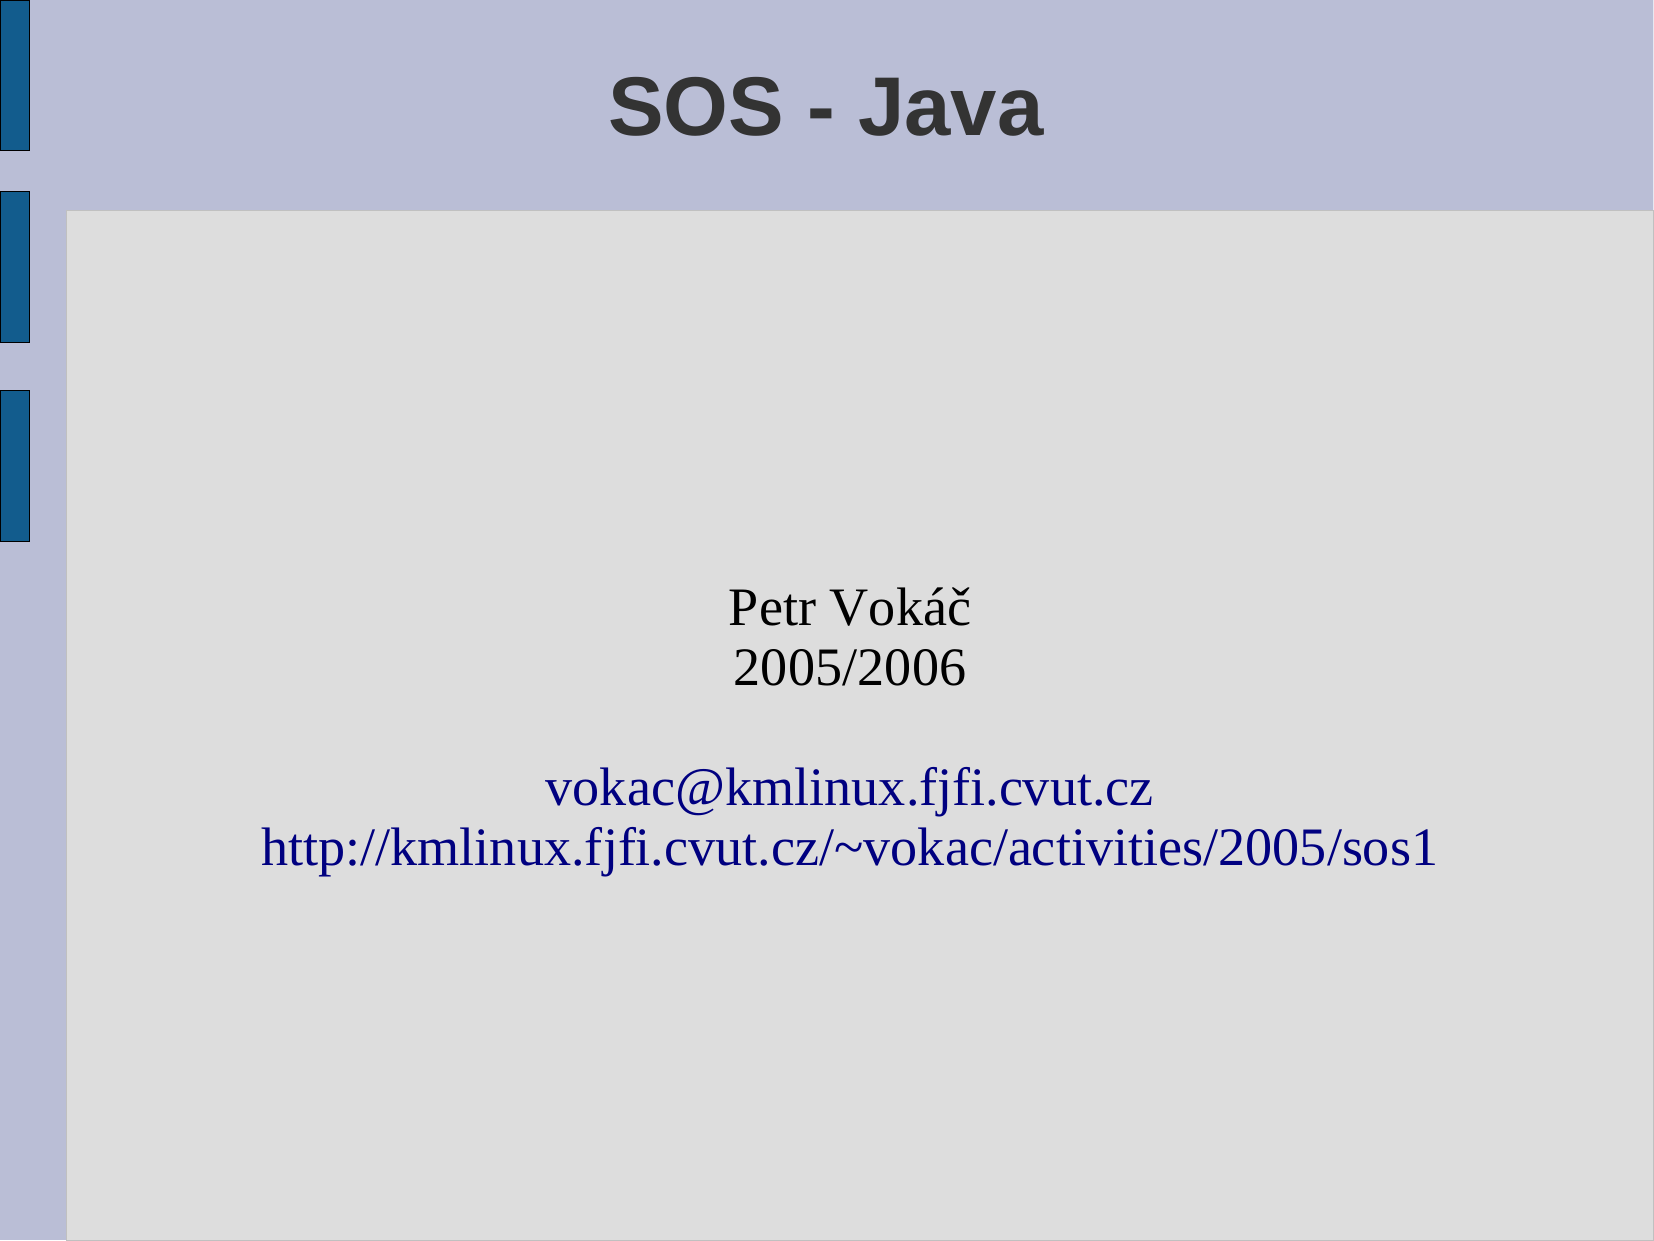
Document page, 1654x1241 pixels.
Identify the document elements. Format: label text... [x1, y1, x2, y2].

title SOS - Java [120, 17, 1533, 196]
subtitle Petr Vokáč 2005/2006 vokac@kmlinux.fjfi.cvut.cz http://kmlinux.fjfi.cvut.cz/~vokac/activities/2005/sos1 [90, 225, 1576, 1171]
